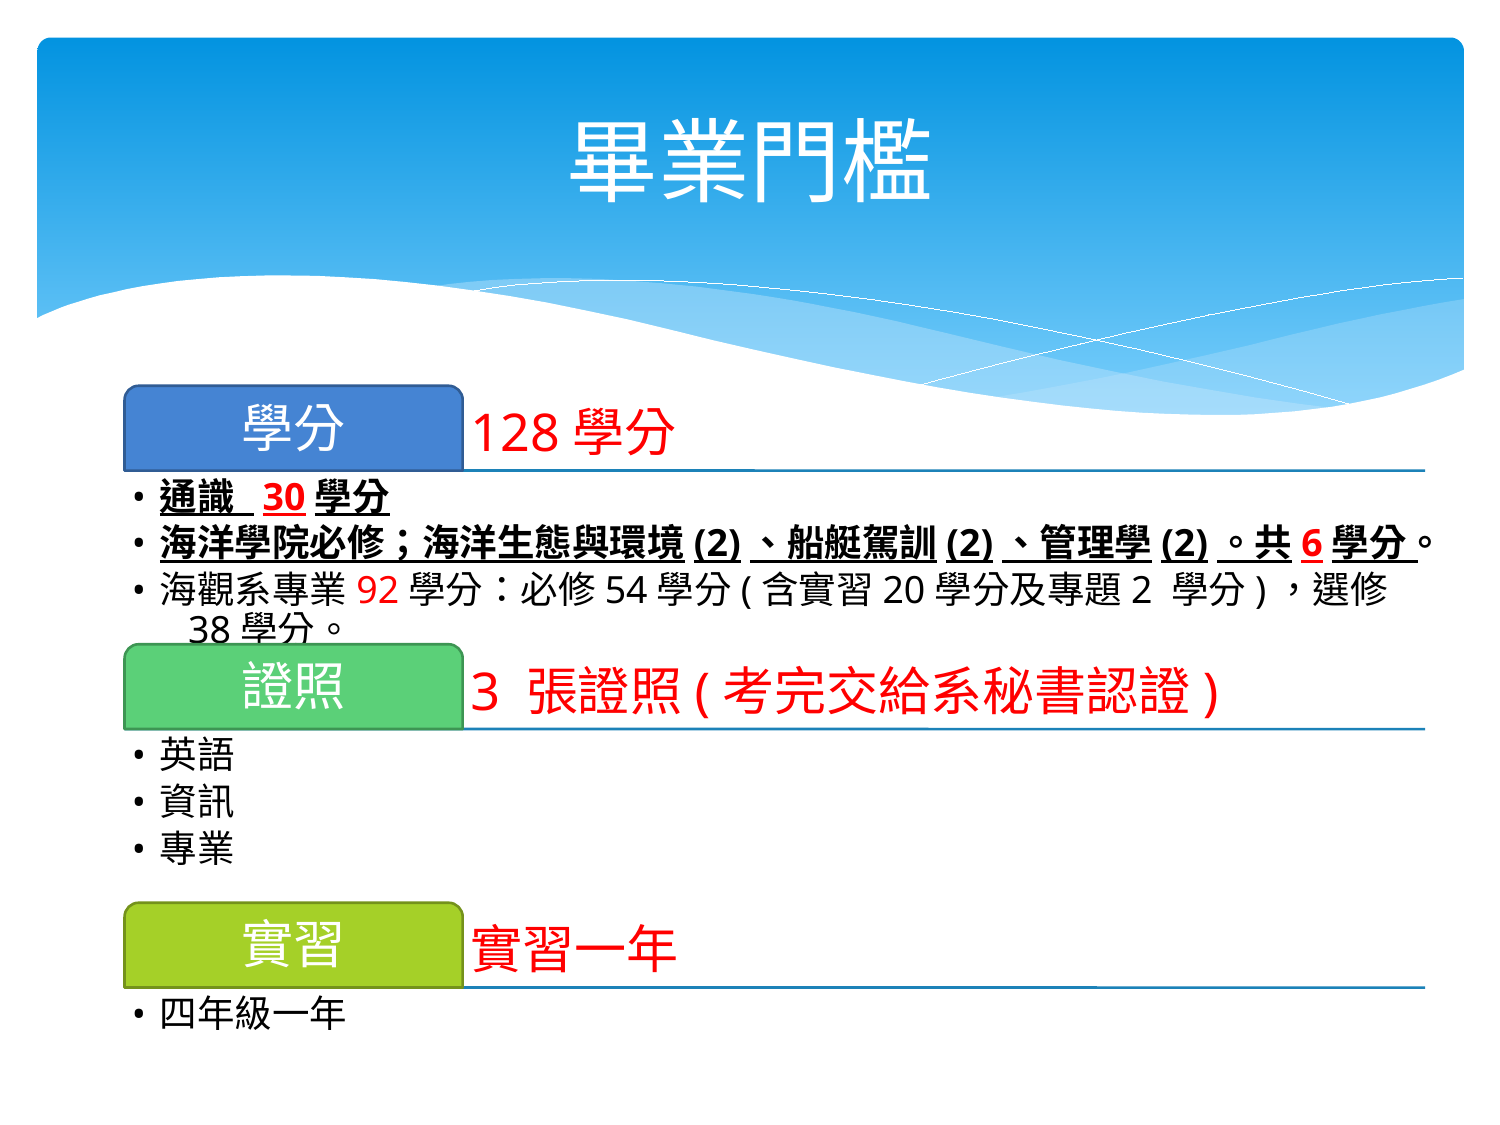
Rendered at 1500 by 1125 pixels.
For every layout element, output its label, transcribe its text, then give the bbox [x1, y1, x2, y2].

title 畢業門檻 [75, 55, 1426, 262]
text_box 學分 [124, 385, 463, 470]
text_box 證照 [124, 644, 463, 729]
text_box 3 張證照(考完交給系秘書認證) [462, 644, 1426, 729]
text_box 通識 30學分 海洋學院必修；海洋生態與環境(2)、船艇駕訓(2)、管理學(2)。共6學分。 海觀系專業92學分：必修54學分(含實習20學分及專題2 學分)，選修38學分。 [124, 470, 1426, 641]
text_box 128學分 [462, 385, 1426, 470]
text_box 實習一年 [462, 902, 1426, 987]
text_box 四年級一年 [124, 987, 1426, 1125]
text_box 實習 [124, 902, 463, 987]
text_box 英語 資訊 專業 [124, 729, 1426, 899]
